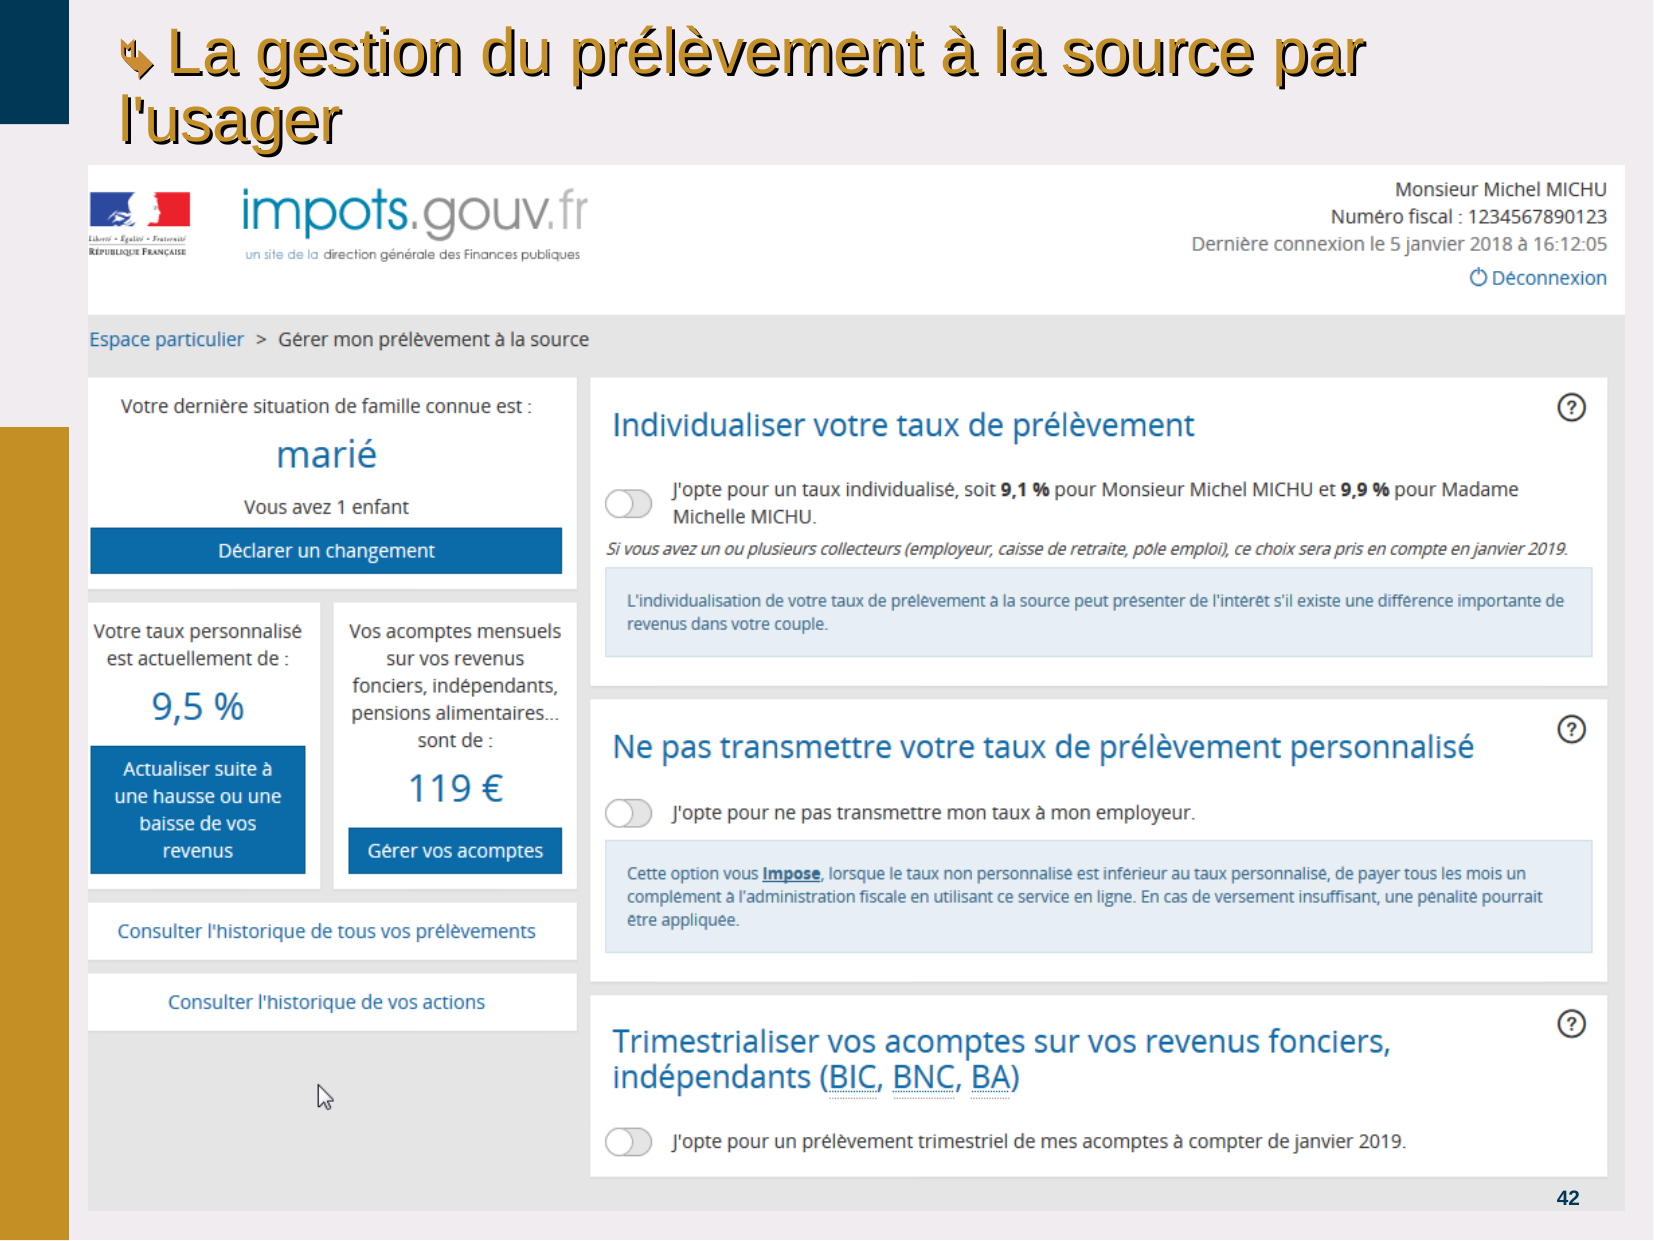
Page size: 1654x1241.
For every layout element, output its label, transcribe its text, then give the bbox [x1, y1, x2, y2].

picture [88, 165, 1625, 1211]
title  La gestion du prélèvement à la source par l'usager [118, 16, 1570, 157]
text_box <numéro> [1429, 1181, 1595, 1220]
